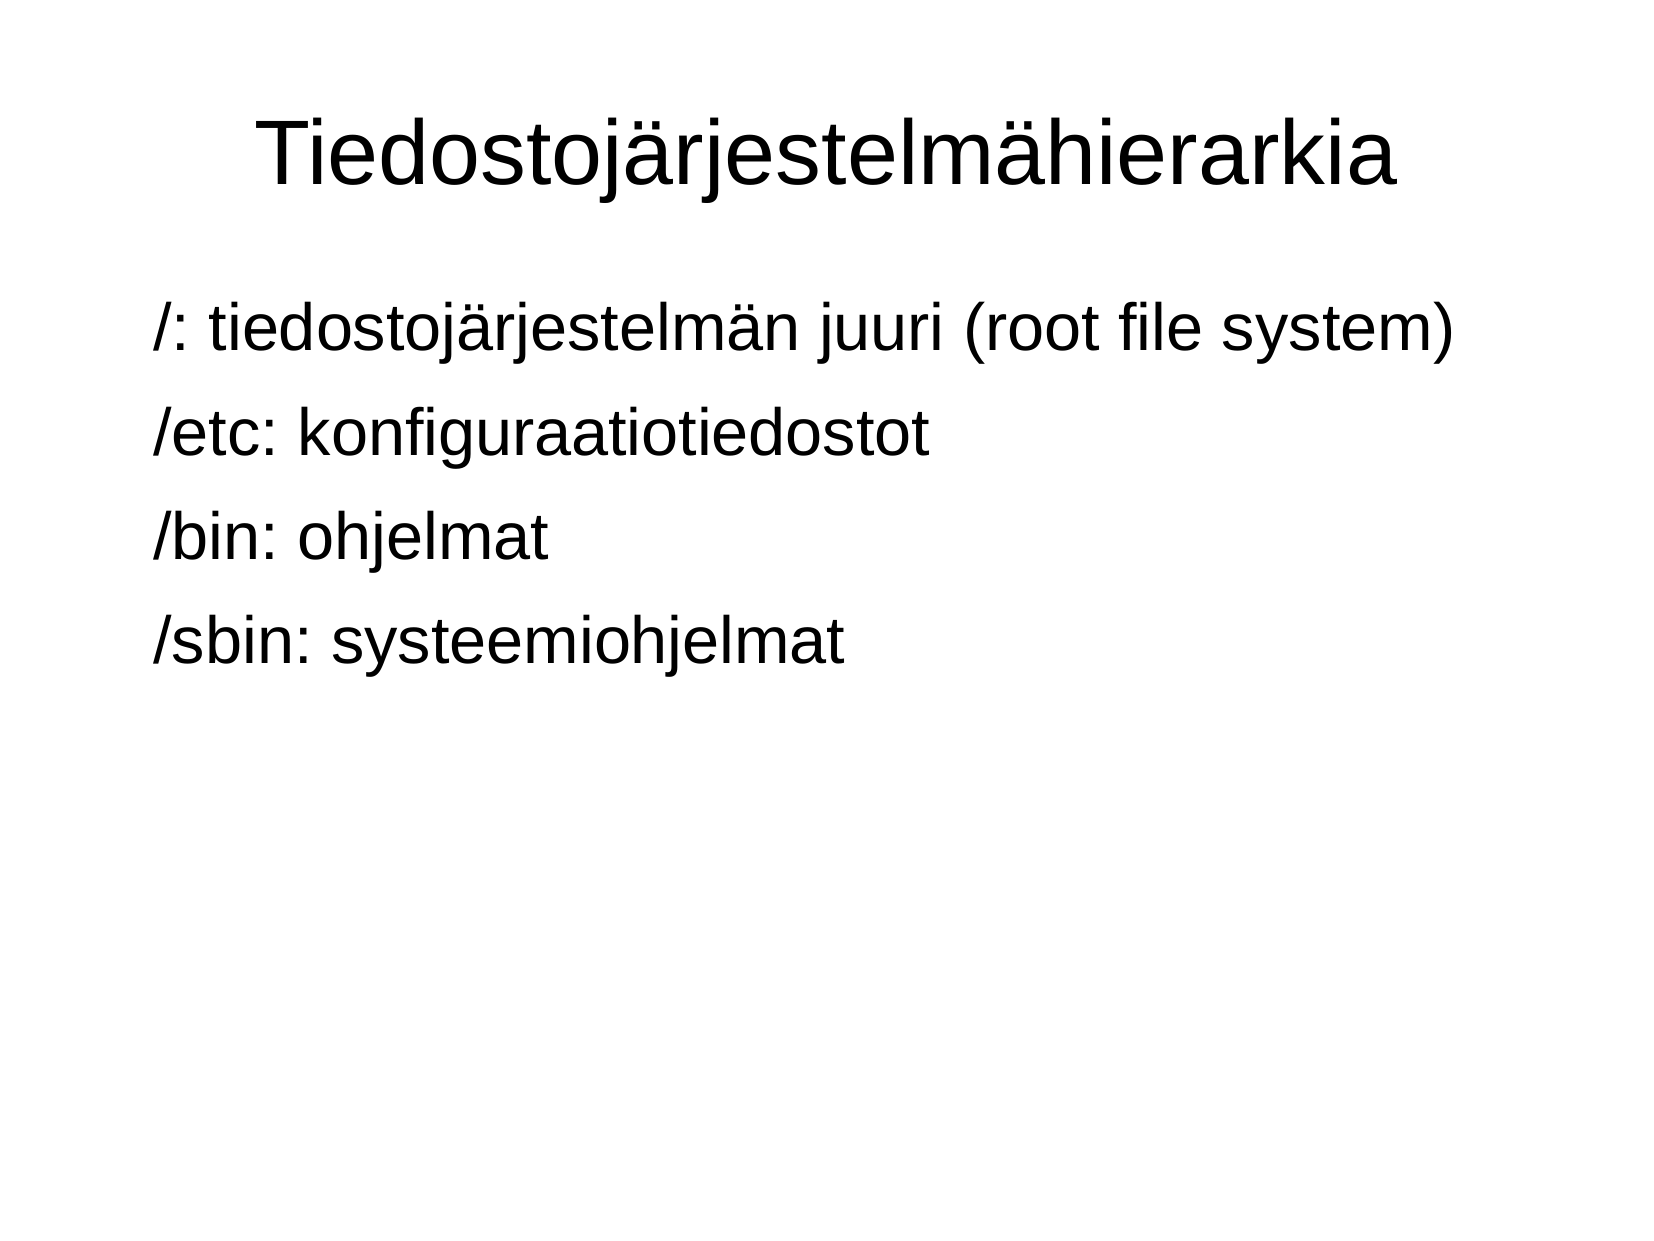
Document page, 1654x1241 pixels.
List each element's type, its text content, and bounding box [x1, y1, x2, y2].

list /: tiedostojärjestelmän juuri (root file system) /etc: konfiguraatiotiedostot /bin: ohjelmat /sbin: systeemiohjelmat [82, 290, 1571, 1010]
title Tiedostojärjestelmähierarkia [82, 49, 1571, 257]
